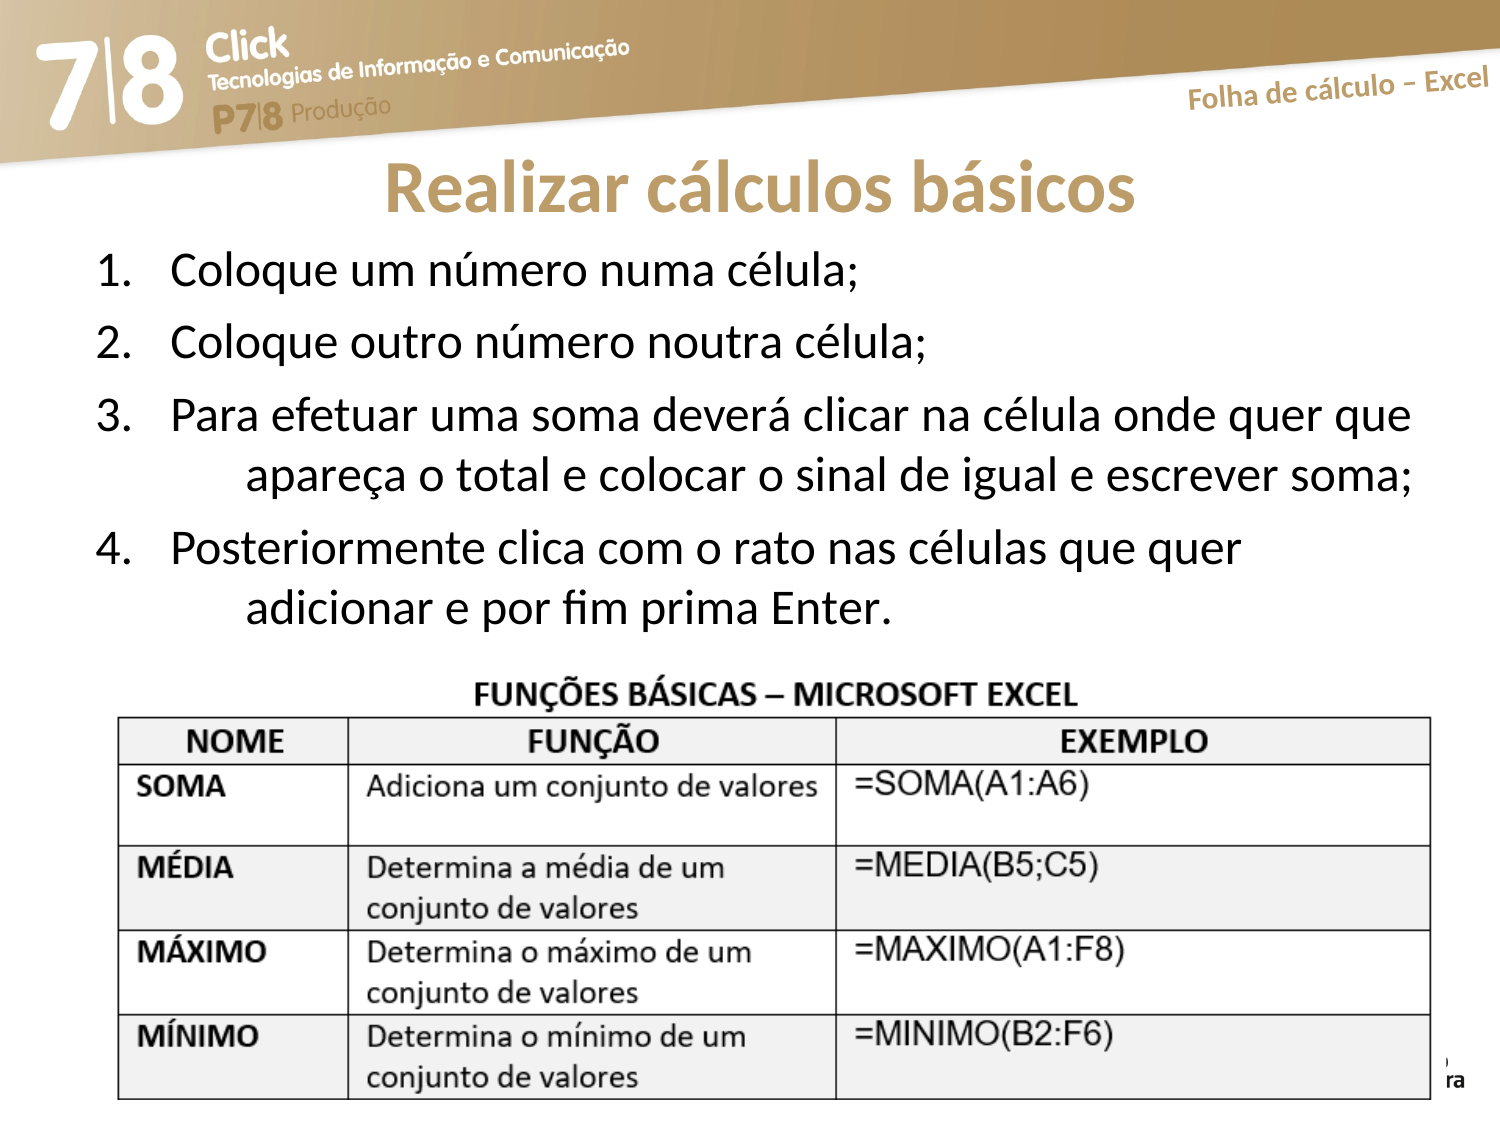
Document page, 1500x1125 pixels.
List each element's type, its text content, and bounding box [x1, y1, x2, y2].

text_box Realizar cálculos básicos [23, 140, 1500, 238]
text_box Folha de cálculo – Excel [1171, 51, 1500, 140]
text_box Coloque um número numa célula; Coloque outro número noutra célula; Para efetuar uma soma deverá clicar na célula onde quer que apareça o total e colocar o sinal de igual e escrever soma; Posteriormente clica com o rato nas células que quer adicionar e por fim prima Enter. [80, 229, 1448, 719]
picture [0, 0, 1500, 1125]
